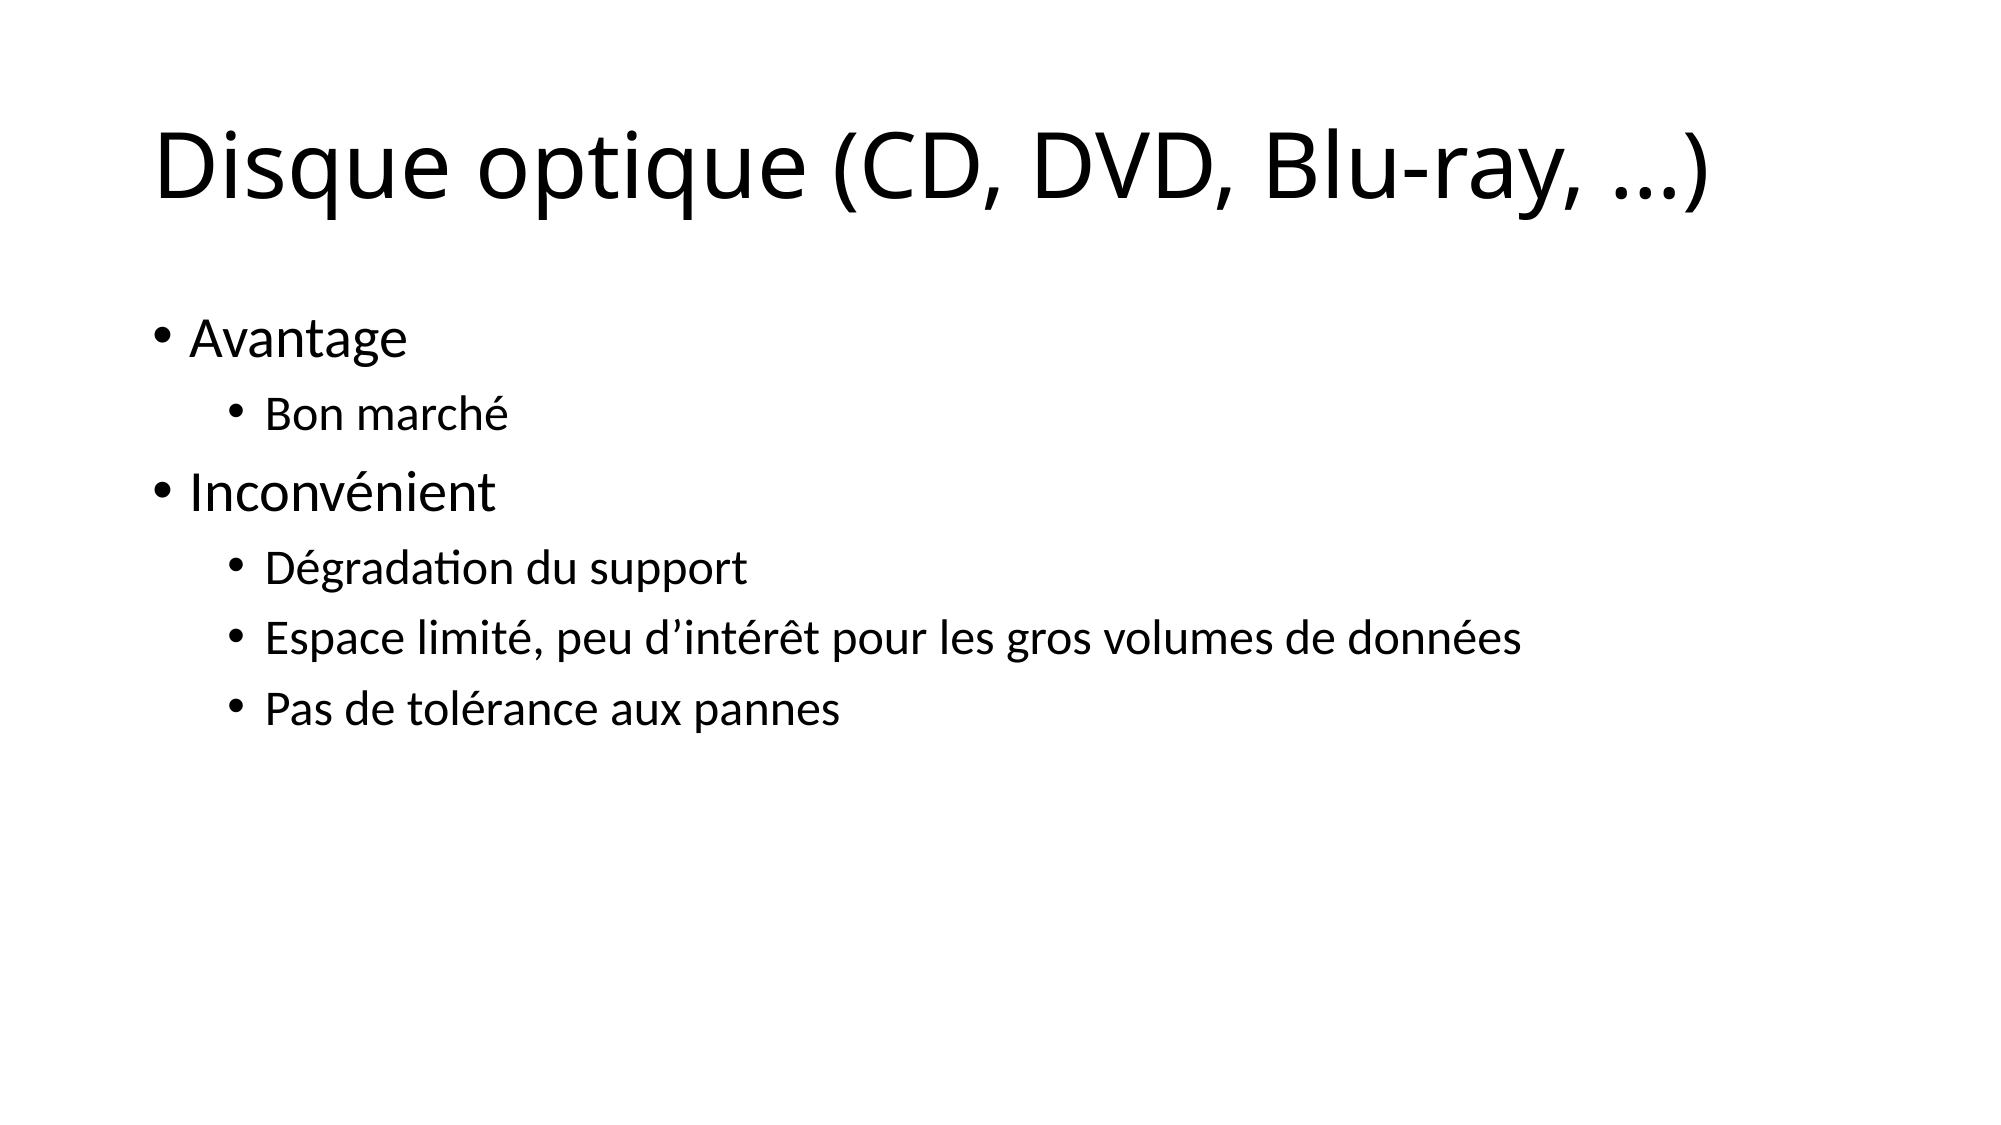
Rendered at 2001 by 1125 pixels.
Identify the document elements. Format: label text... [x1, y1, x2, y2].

title Disque optique (CD, DVD, Blu-ray, …) [137, 59, 1863, 278]
list Avantage Bon marché Inconvénient Dégradation du support Espace limité, peu d’intérêt pour les gros volumes de données Pas de tolérance aux pannes [137, 299, 1863, 1014]
